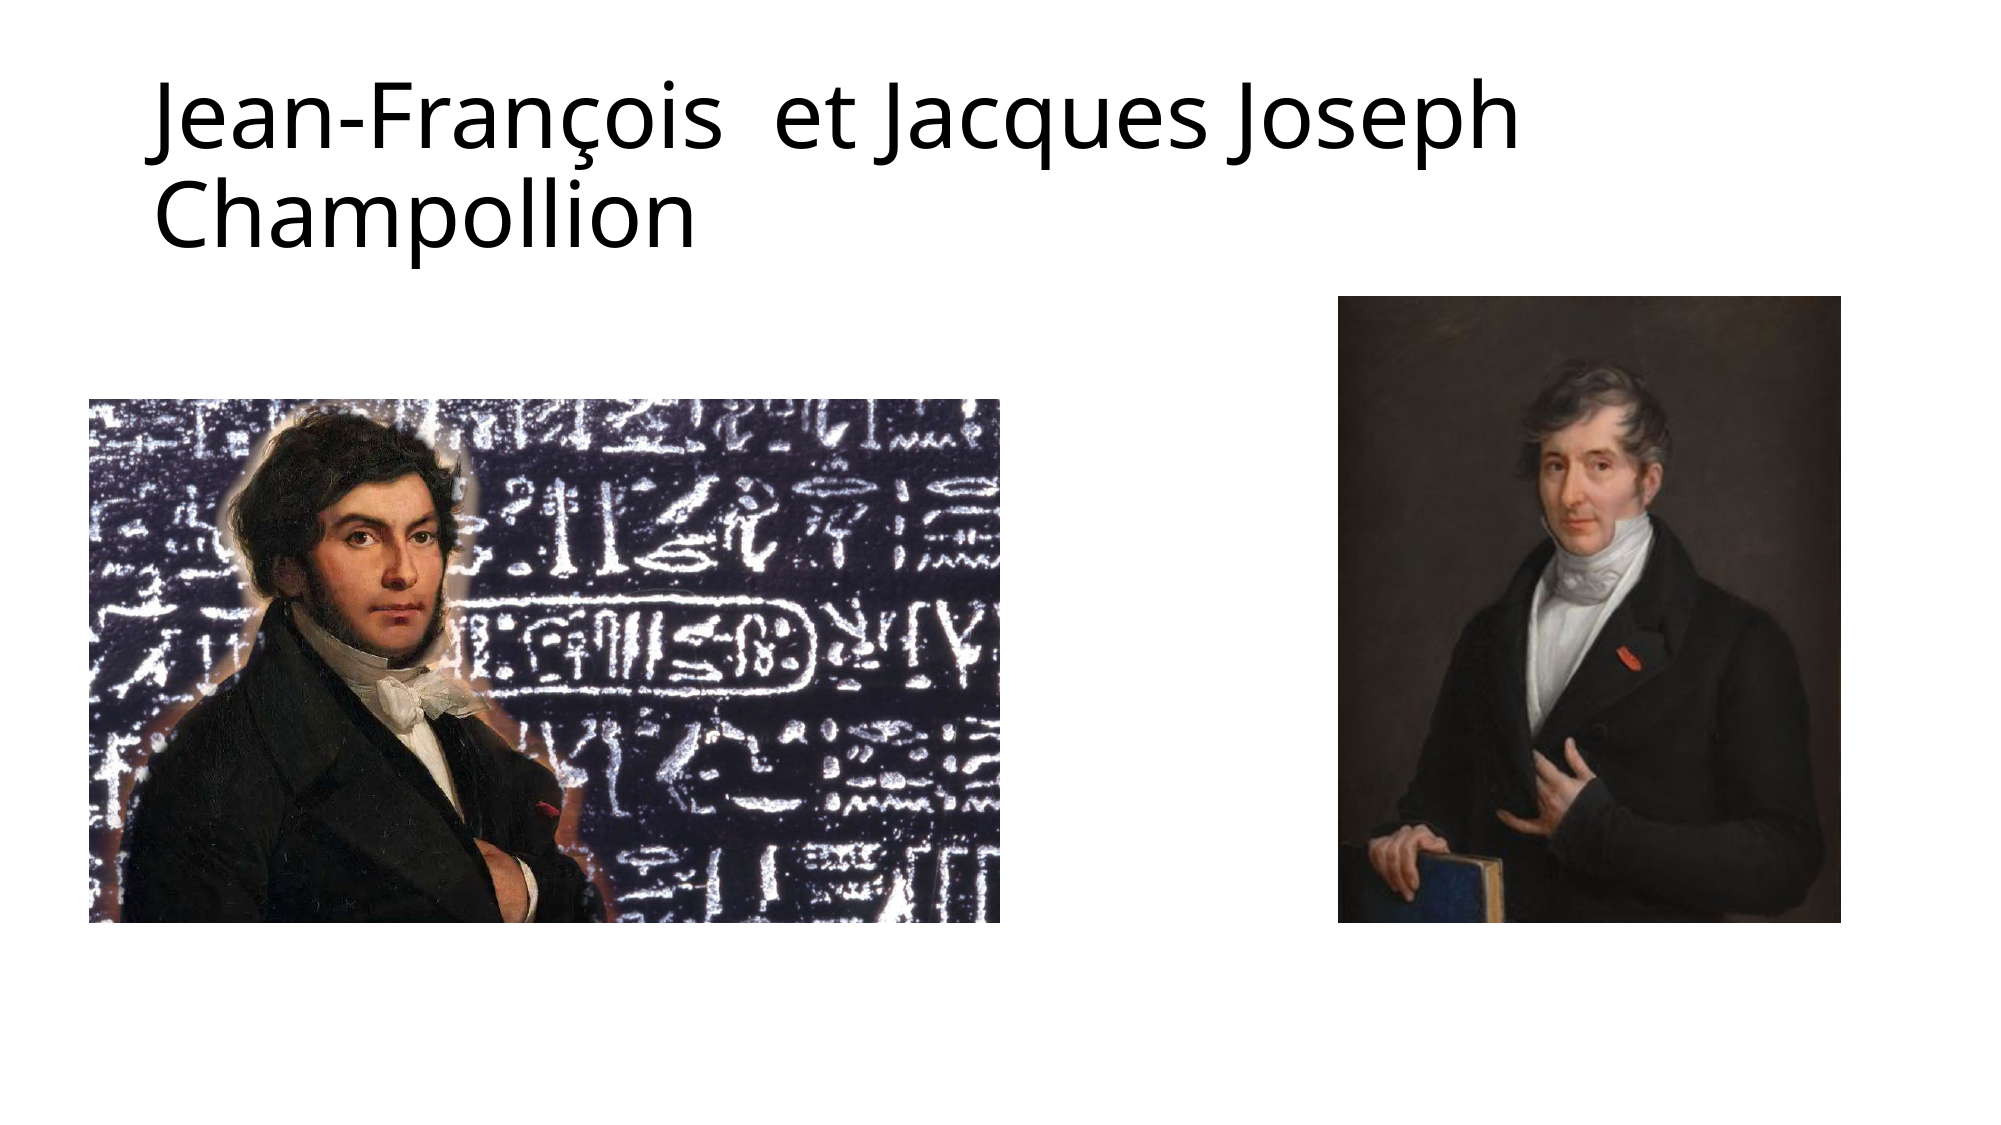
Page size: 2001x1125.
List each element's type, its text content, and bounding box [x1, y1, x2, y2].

title Jean-François et Jacques Joseph Champollion [137, 59, 1863, 278]
picture [89, 399, 1000, 923]
picture [1338, 296, 1841, 923]
